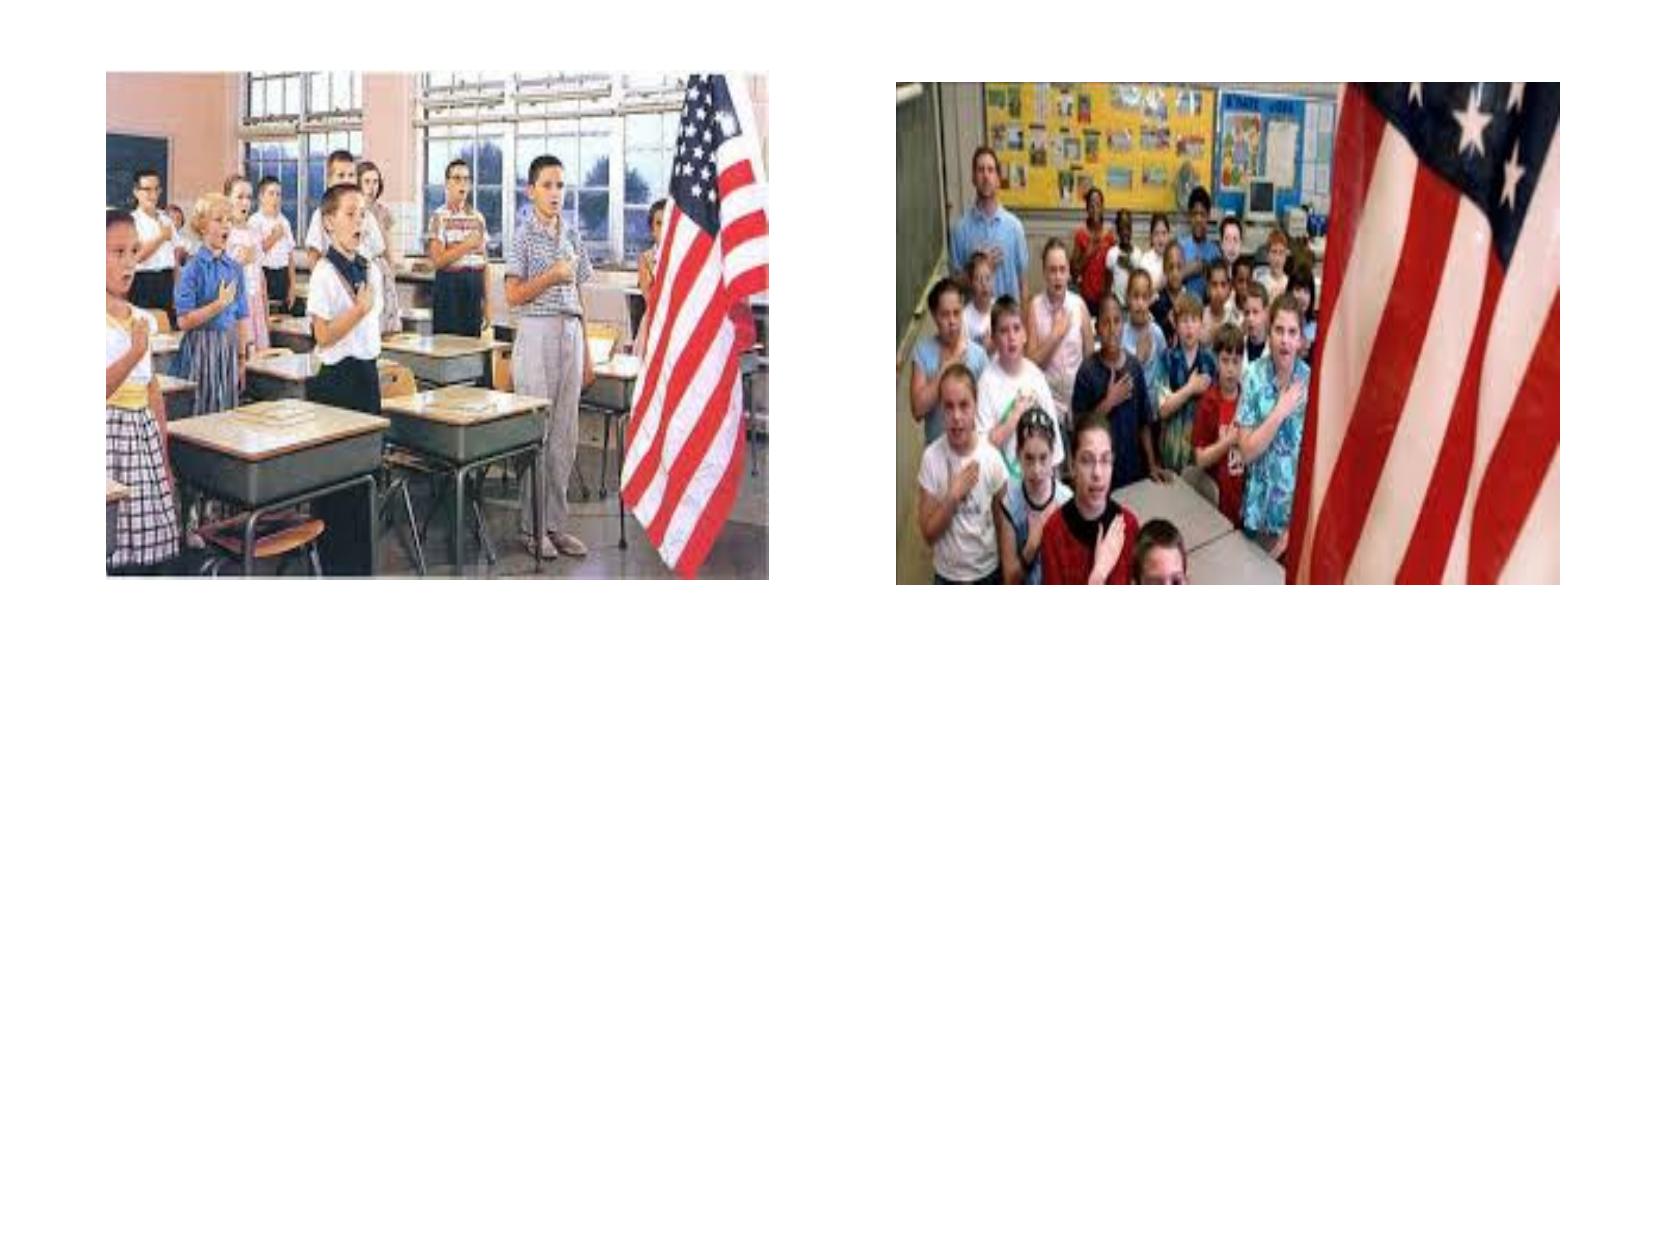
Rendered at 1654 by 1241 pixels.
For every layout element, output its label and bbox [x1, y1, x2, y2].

picture [896, 82, 1560, 585]
picture [106, 70, 769, 580]
